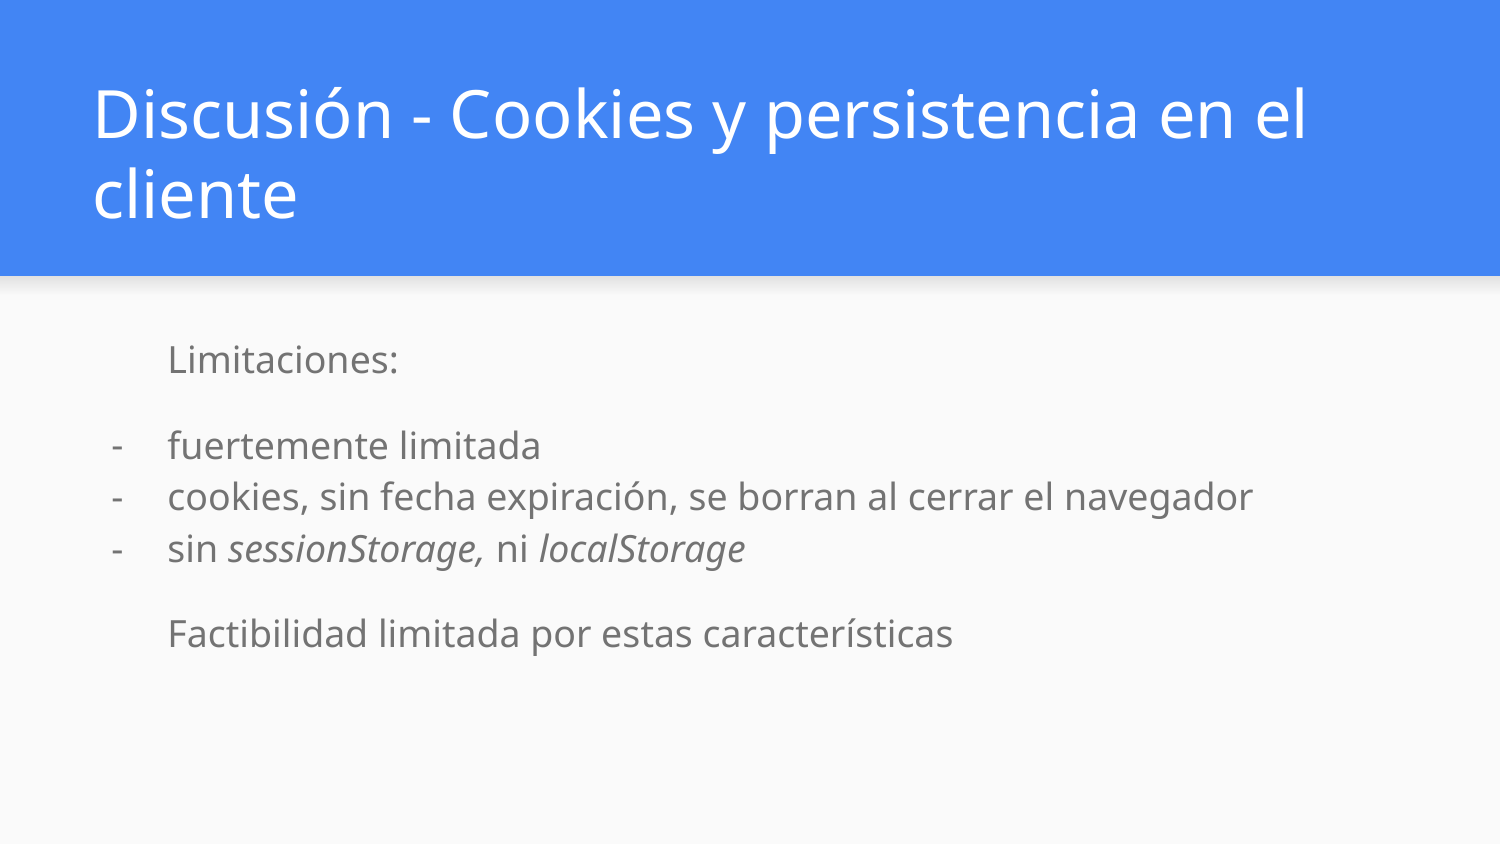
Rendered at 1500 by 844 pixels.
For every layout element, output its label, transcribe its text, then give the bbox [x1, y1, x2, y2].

list Limitaciones: fuertemente limitada cookies, sin fecha expiración, se borran al cerrar el navegador sin sessionStorage, ni localStorage Factibilidad limitada por estas características [77, 314, 1427, 760]
title Discusión - Cookies y persistencia en el cliente [77, 121, 1427, 248]
